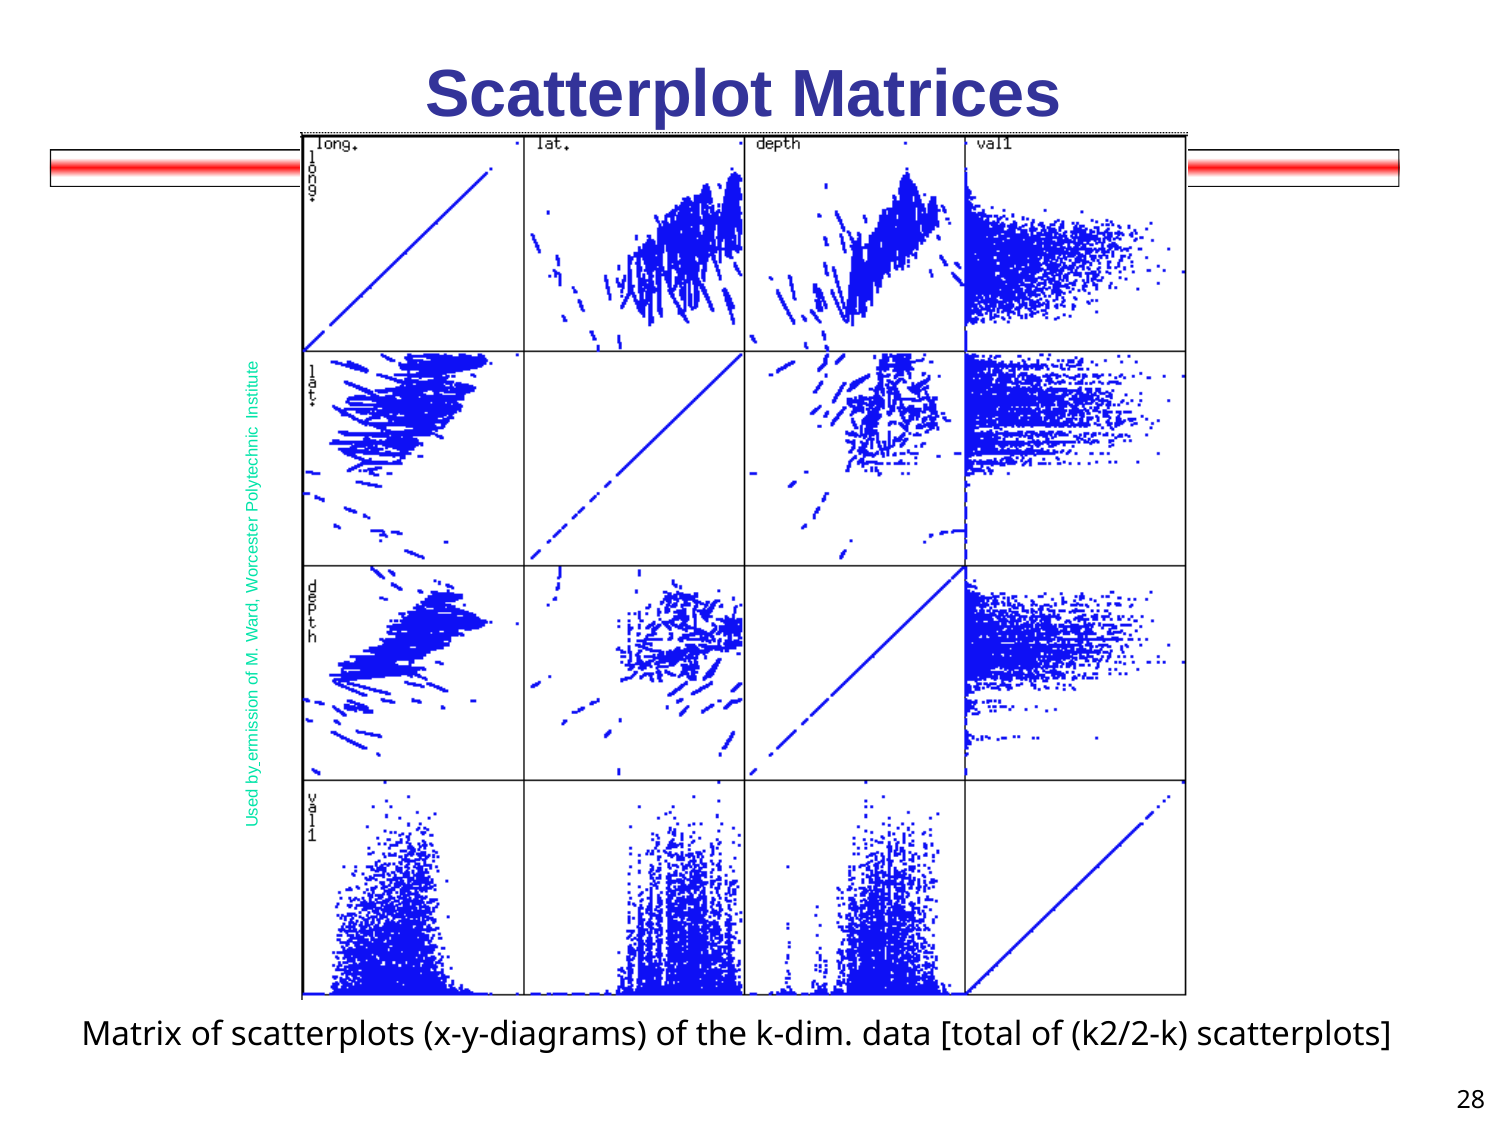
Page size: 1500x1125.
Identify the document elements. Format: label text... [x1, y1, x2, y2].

list Matrix of scatterplots (x-y-diagrams) of the k-dim. data [total of (k2/2-k) scatterplots] [49, 1012, 1425, 1100]
picture [300, 132, 1188, 1000]
text_box Used by ermission of M. Ward, Worcester Polytechnic Institute [225, 324, 271, 843]
text_box <number> [1187, 1062, 1500, 1125]
title Scatterplot Matrices [24, 37, 1463, 138]
